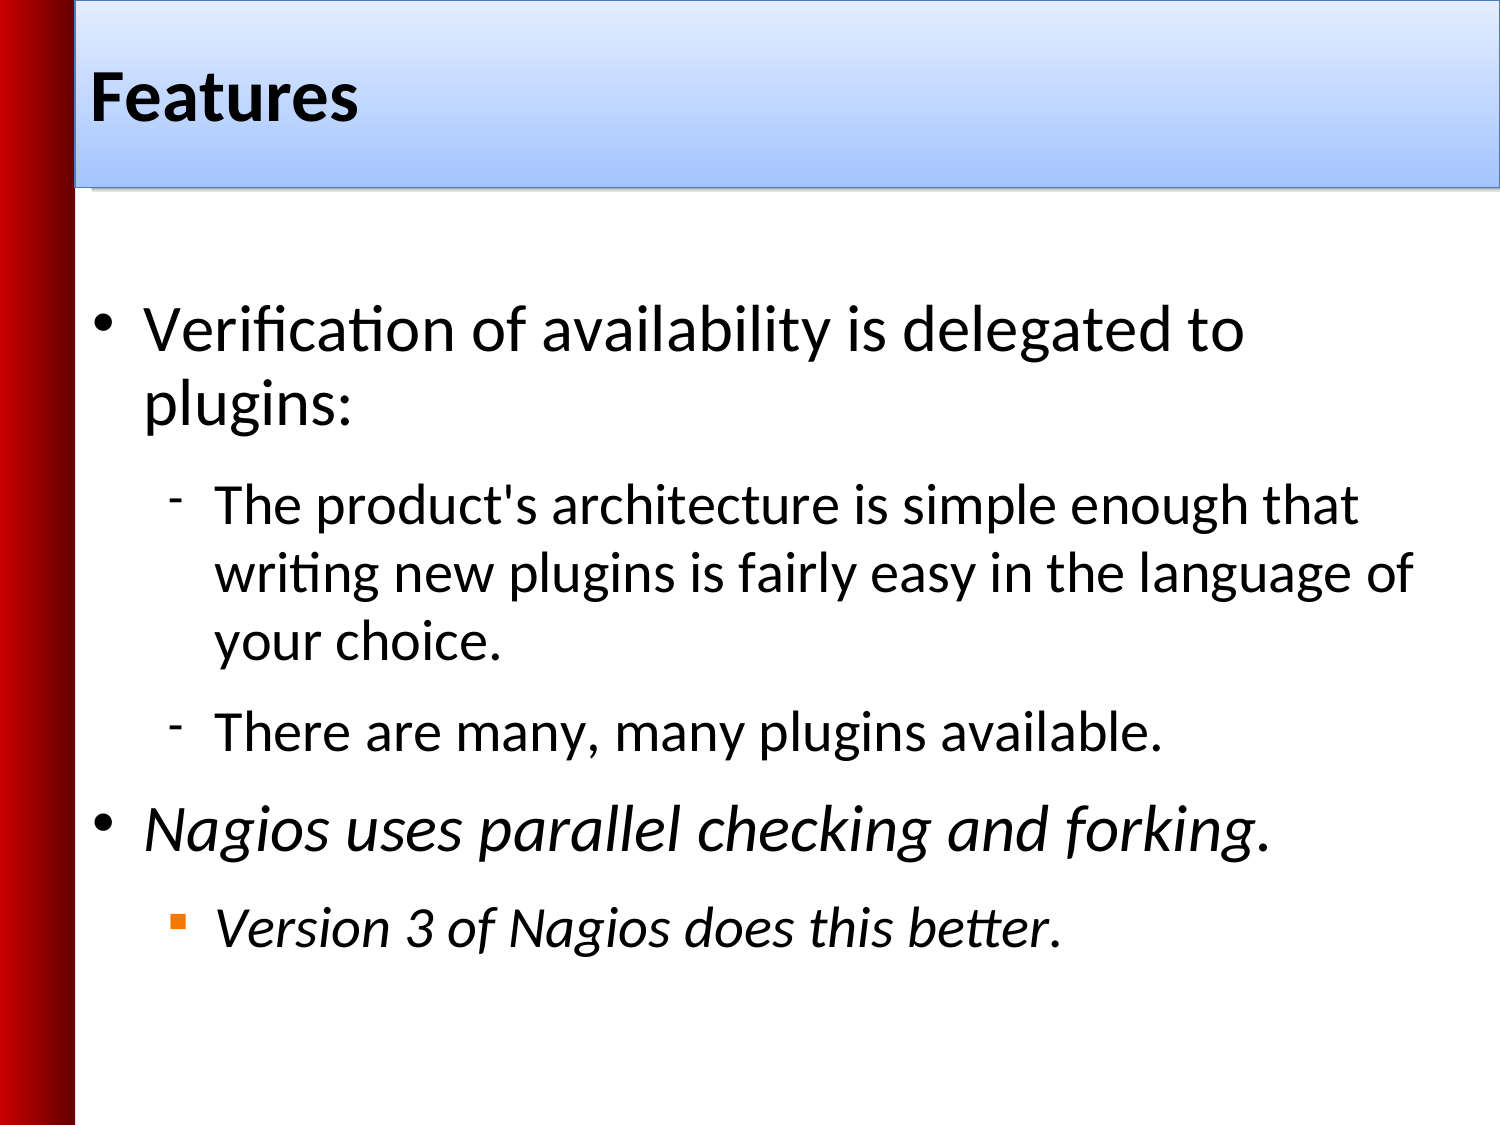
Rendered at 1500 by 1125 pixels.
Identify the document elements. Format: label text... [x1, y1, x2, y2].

text_box Features [75, 0, 1500, 188]
text_box Verification of availability is delegated to plugins: The product's architecture is simple enough that writing new plugins is fairly easy in the language of your choice. There are many, many plugins available. Nagios uses parallel checking and forking. Version 3 of Nagios does this better. [74, 290, 1450, 1038]
